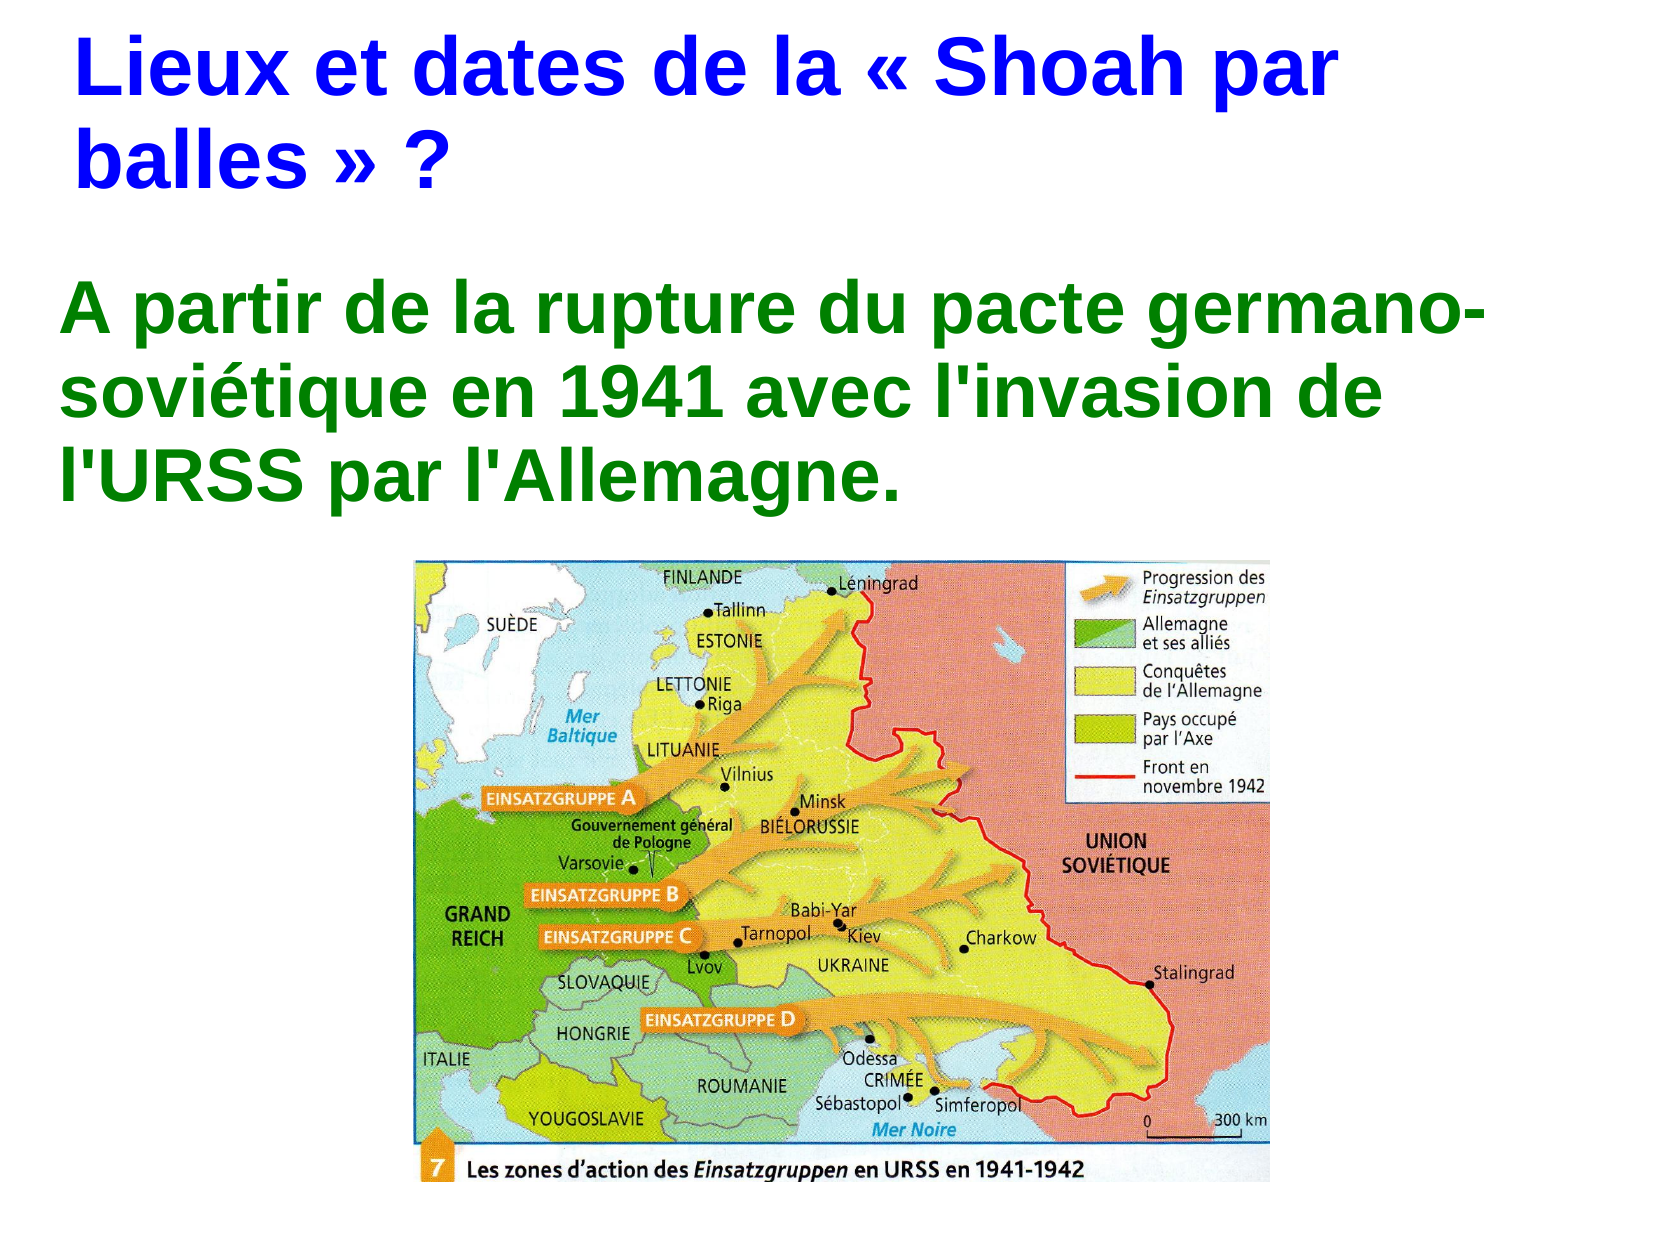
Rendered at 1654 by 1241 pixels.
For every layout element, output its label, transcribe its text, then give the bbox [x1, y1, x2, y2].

title A partir de la rupture du pacte germano-soviétique en 1941 avec l'invasion de l'URSS par l'Allemagne. [59, 265, 1565, 518]
text_box Lieux et dates de la « Shoah par balles » ? [59, 13, 1595, 215]
picture [413, 560, 1270, 1182]
